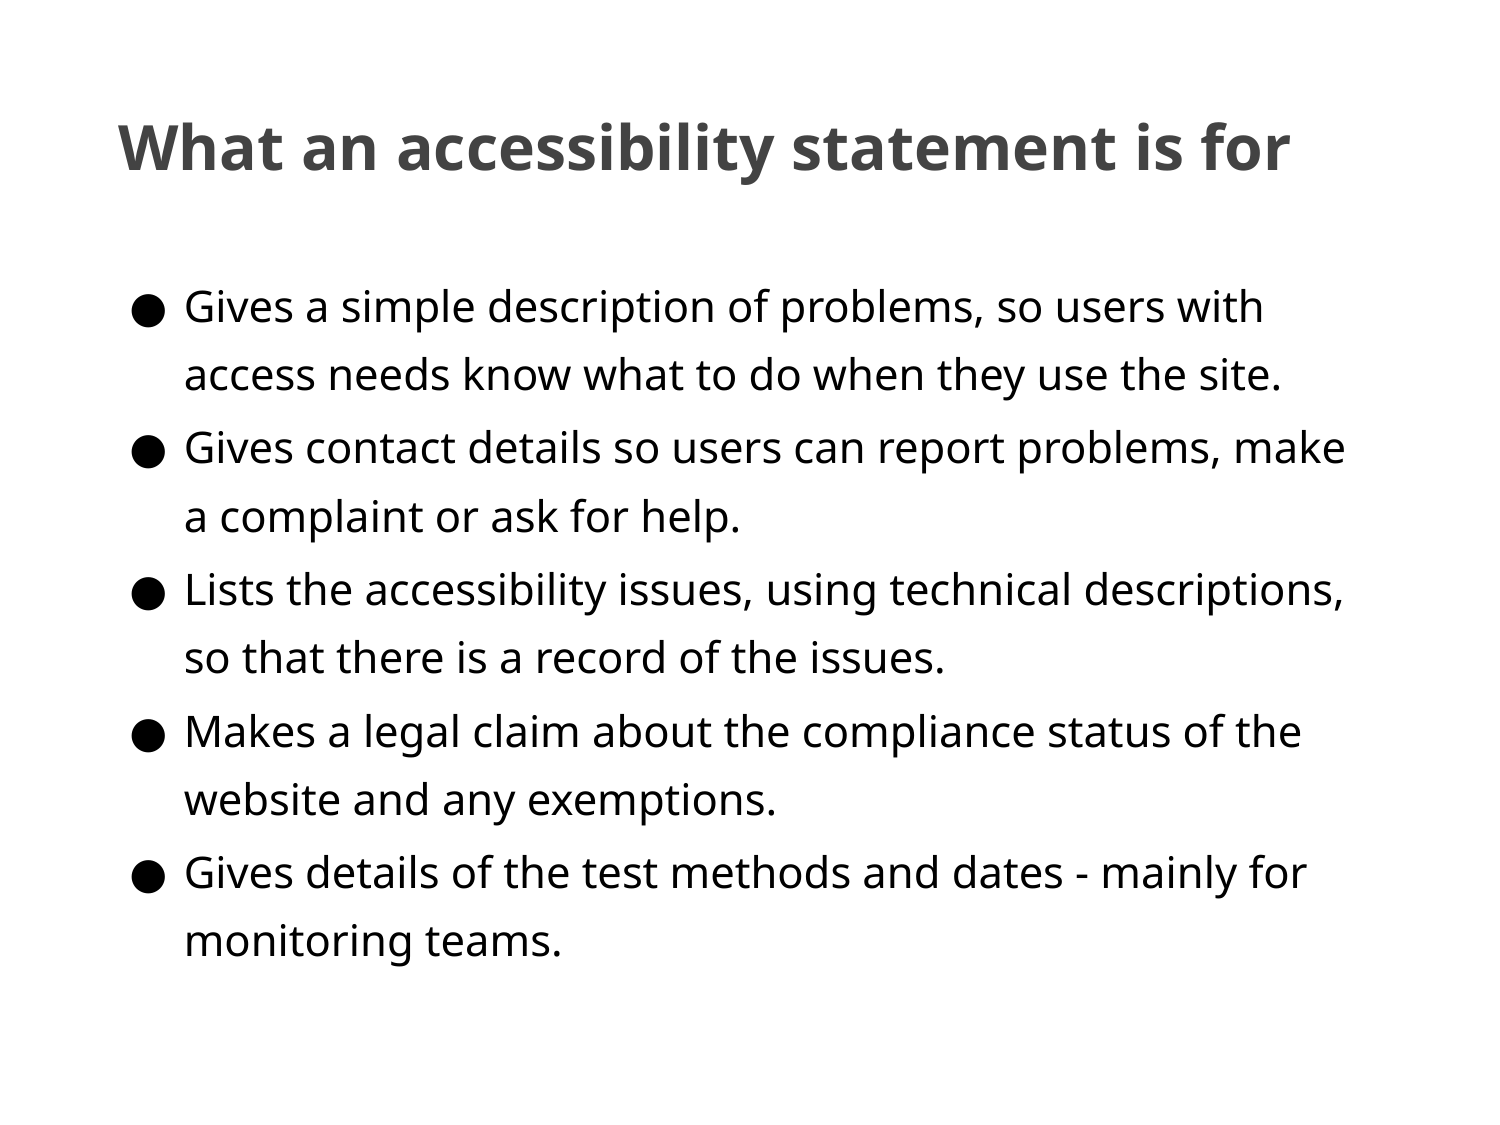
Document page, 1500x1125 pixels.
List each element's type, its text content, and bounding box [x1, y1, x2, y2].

title What an accessibility statement is for [103, 89, 1397, 215]
list Gives a simple description of problems, so users with access needs know what to do when they use the site. Gives contact details so users can report problems, make a complaint or ask for help. Lists the accessibility issues, using technical descriptions, so that there is a record of the issues. Makes a legal claim about the compliance status of the website and any exemptions. Gives details of the test methods and dates - mainly for monitoring teams. [103, 252, 1397, 1000]
